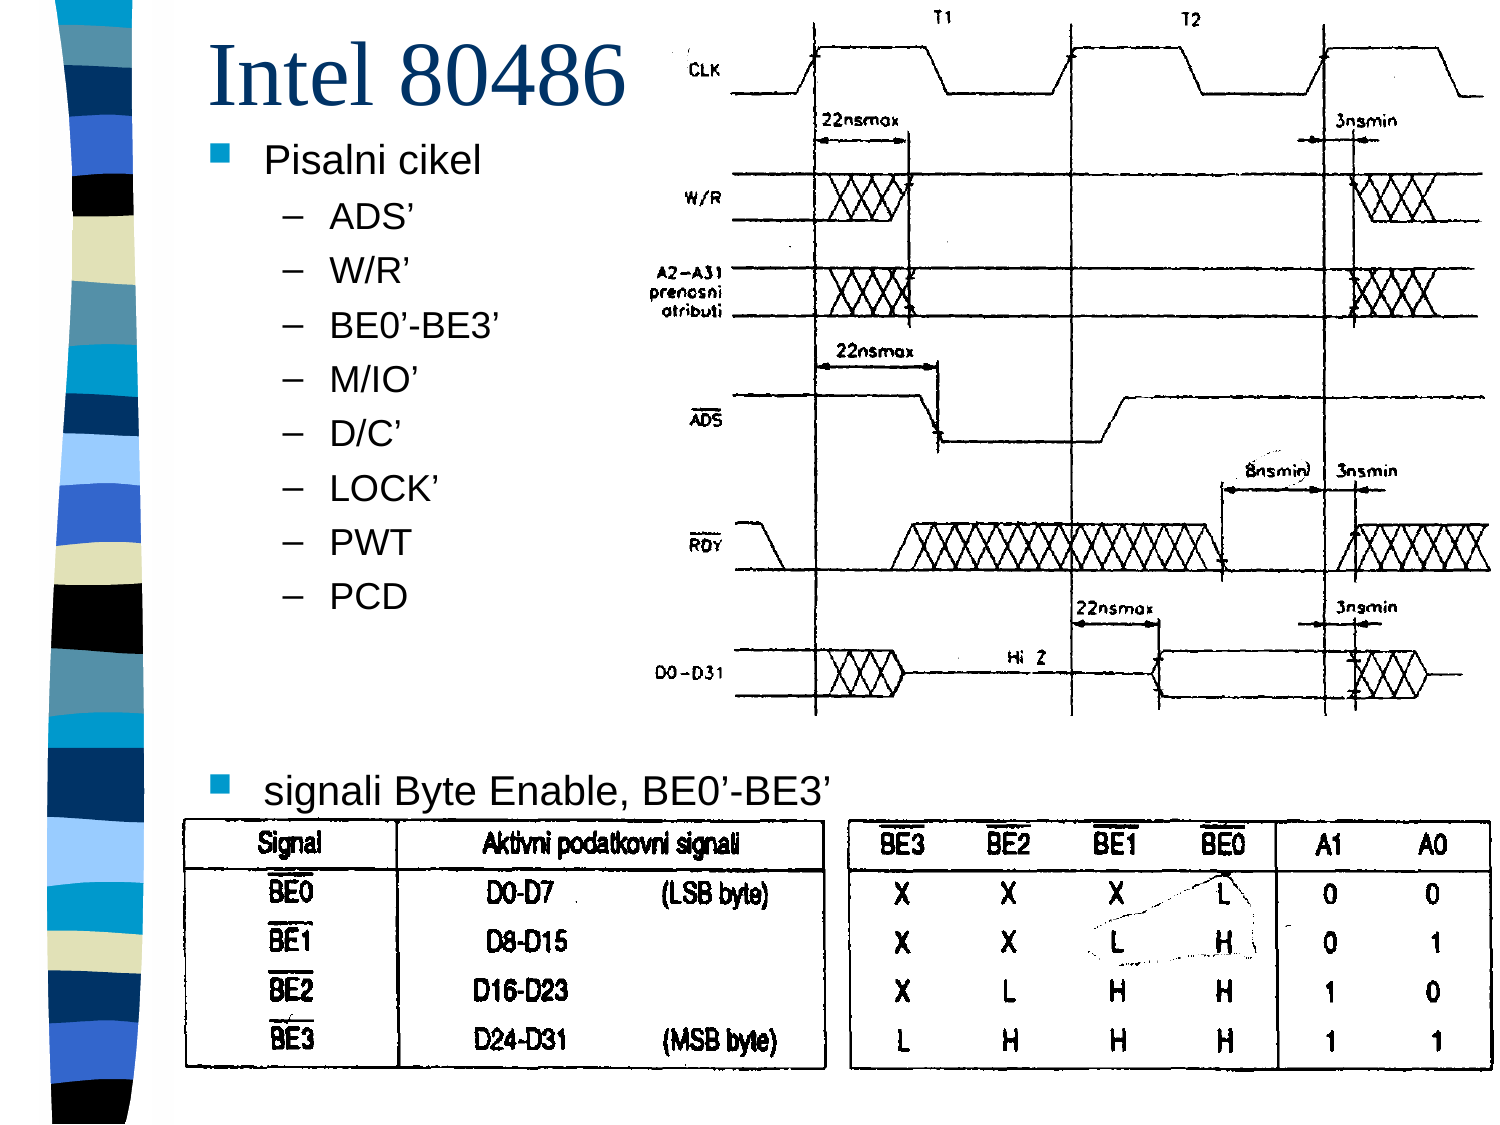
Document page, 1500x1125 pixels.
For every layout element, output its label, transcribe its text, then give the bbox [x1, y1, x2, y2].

chart [174, 807, 1500, 1081]
list Pisalni cikel ADS’ W/R’ BE0’-BE3’ M/IO’ D/C’ LOCK’ PWT PCD signali Byte Enable, BE0’-BE3’ [192, 125, 1468, 1001]
chart [650, 0, 1500, 718]
title Intel 80486 [192, 6, 650, 125]
